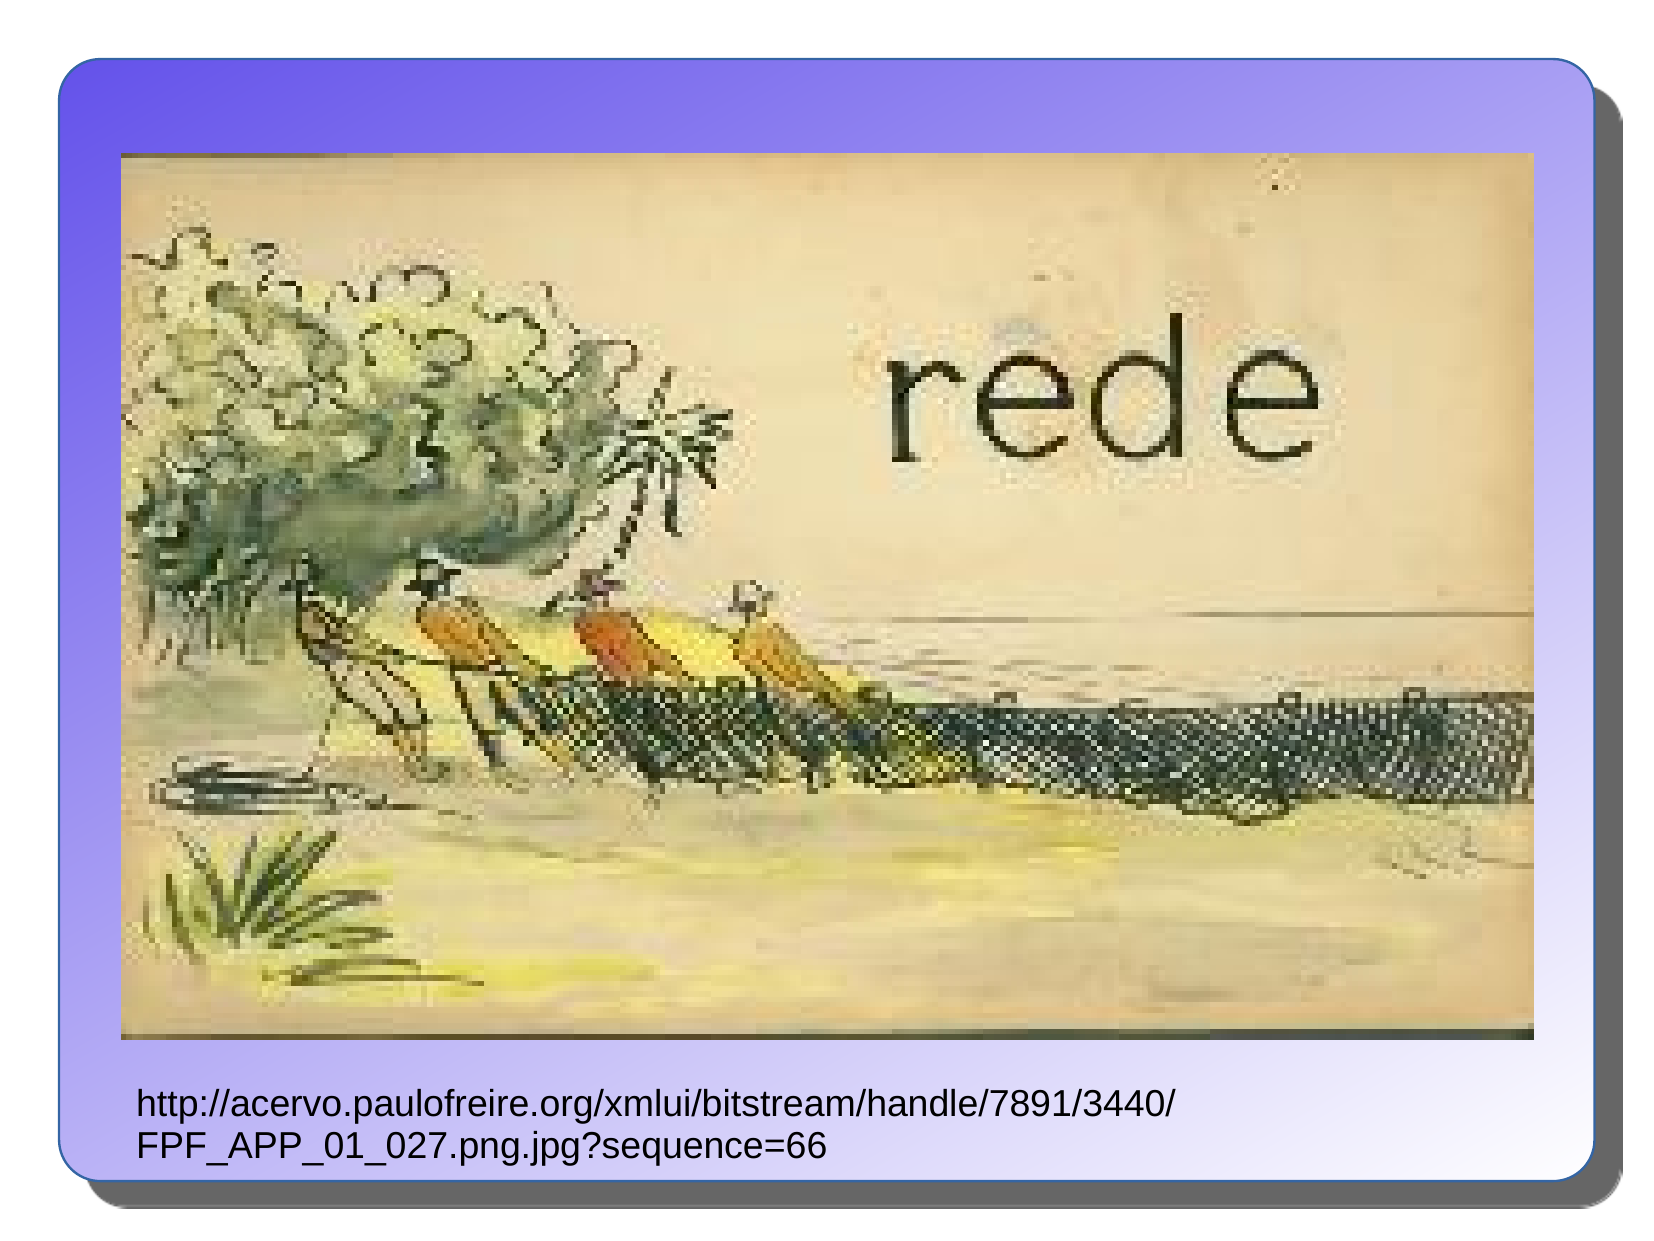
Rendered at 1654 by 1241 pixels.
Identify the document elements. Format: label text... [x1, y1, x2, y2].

picture [121, 153, 1534, 1040]
text_box http://acervo.paulofreire.org/xmlui/bitstream/handle/7891/3440/FPF_APP_01_027.png.jpg?sequence=66 [121, 1074, 1536, 1174]
